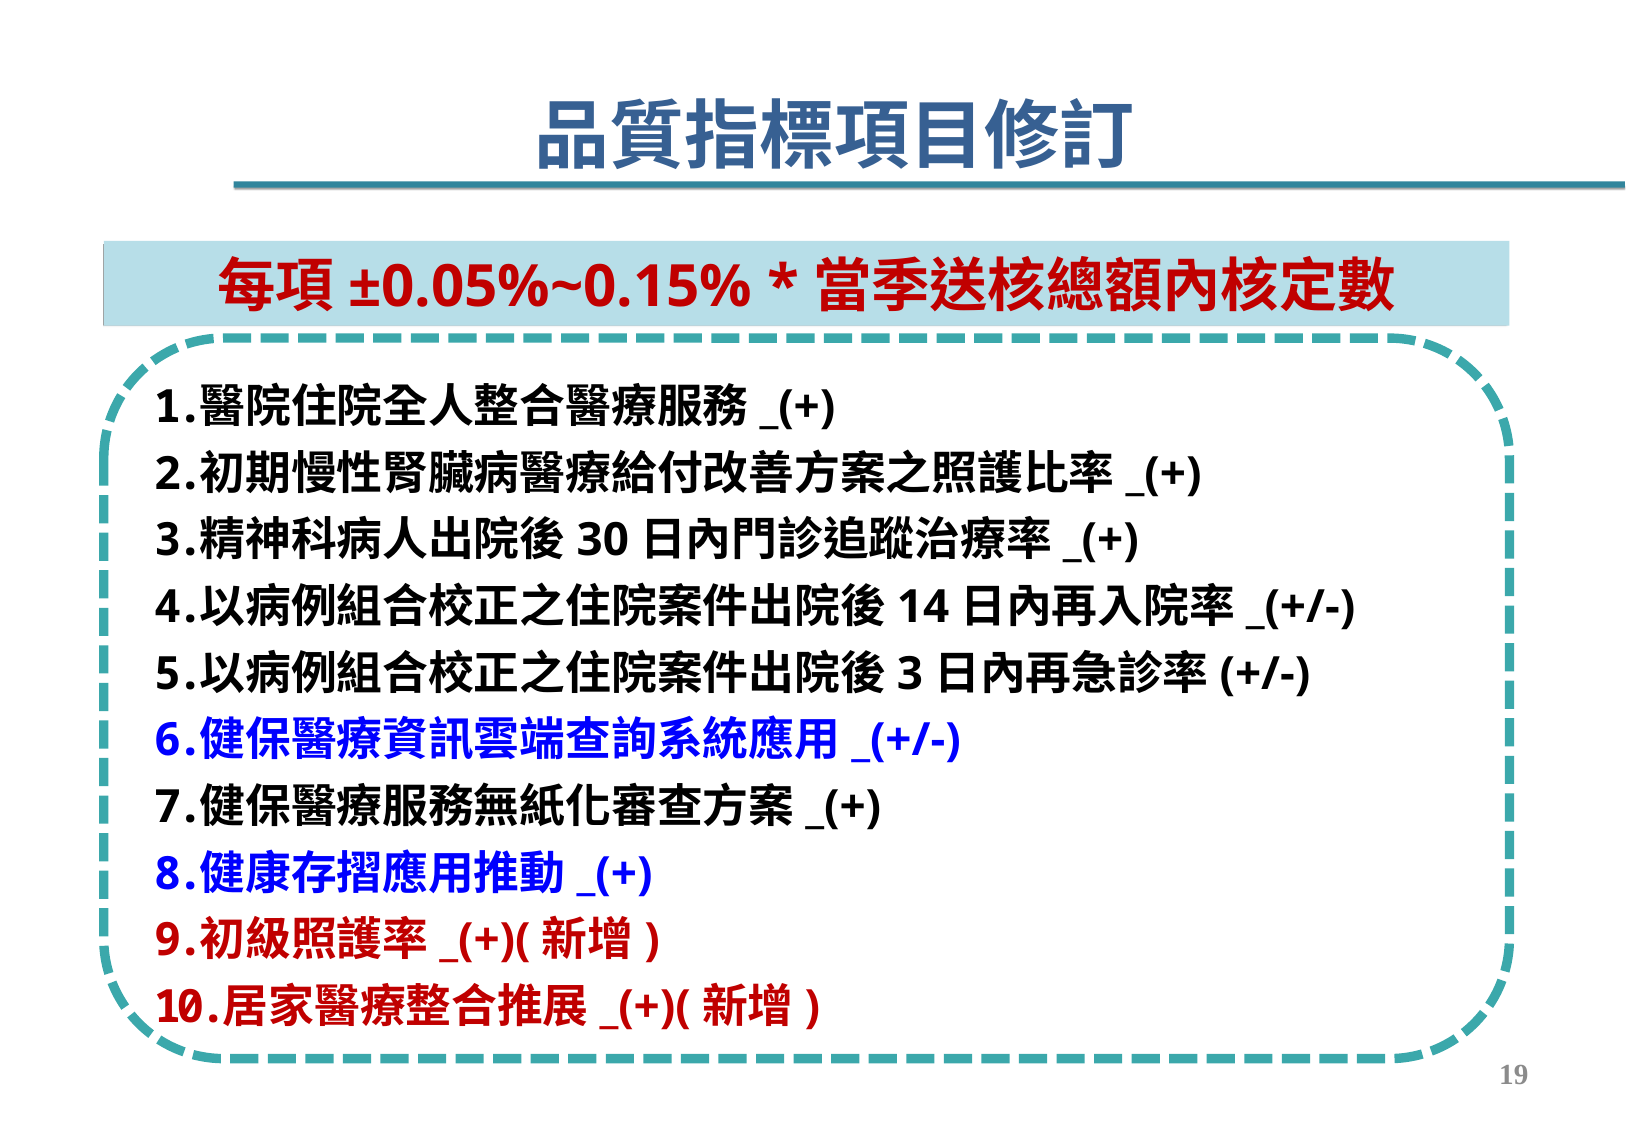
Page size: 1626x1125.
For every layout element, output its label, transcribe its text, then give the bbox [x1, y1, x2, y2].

text_box 醫院住院全人整合醫療服務_(+) 初期慢性腎臟病醫療給付改善方案之照護比率_(+) 精神科病人出院後30日內門診追蹤治療率_(+) 以病例組合校正之住院案件出院後14日內再入院率_(+/-) 以病例組合校正之住院案件出院後3日內再急診率(+/-) 健保醫療資訊雲端查詢系統應用_(+/-) 健保醫療服務無紙化審查方案_(+) 健康存摺應用推動_(+) 初級照護率_(+)(新增) 居家醫療整合推展_(+)(新增) [103, 338, 1510, 1059]
text_box 每項±0.05%~0.15% *當季送核總額內核定數 [103, 240, 1510, 326]
slide_number <編號> [1164, 1042, 1544, 1103]
title 品質指標項目修訂 [245, 45, 1424, 220]
